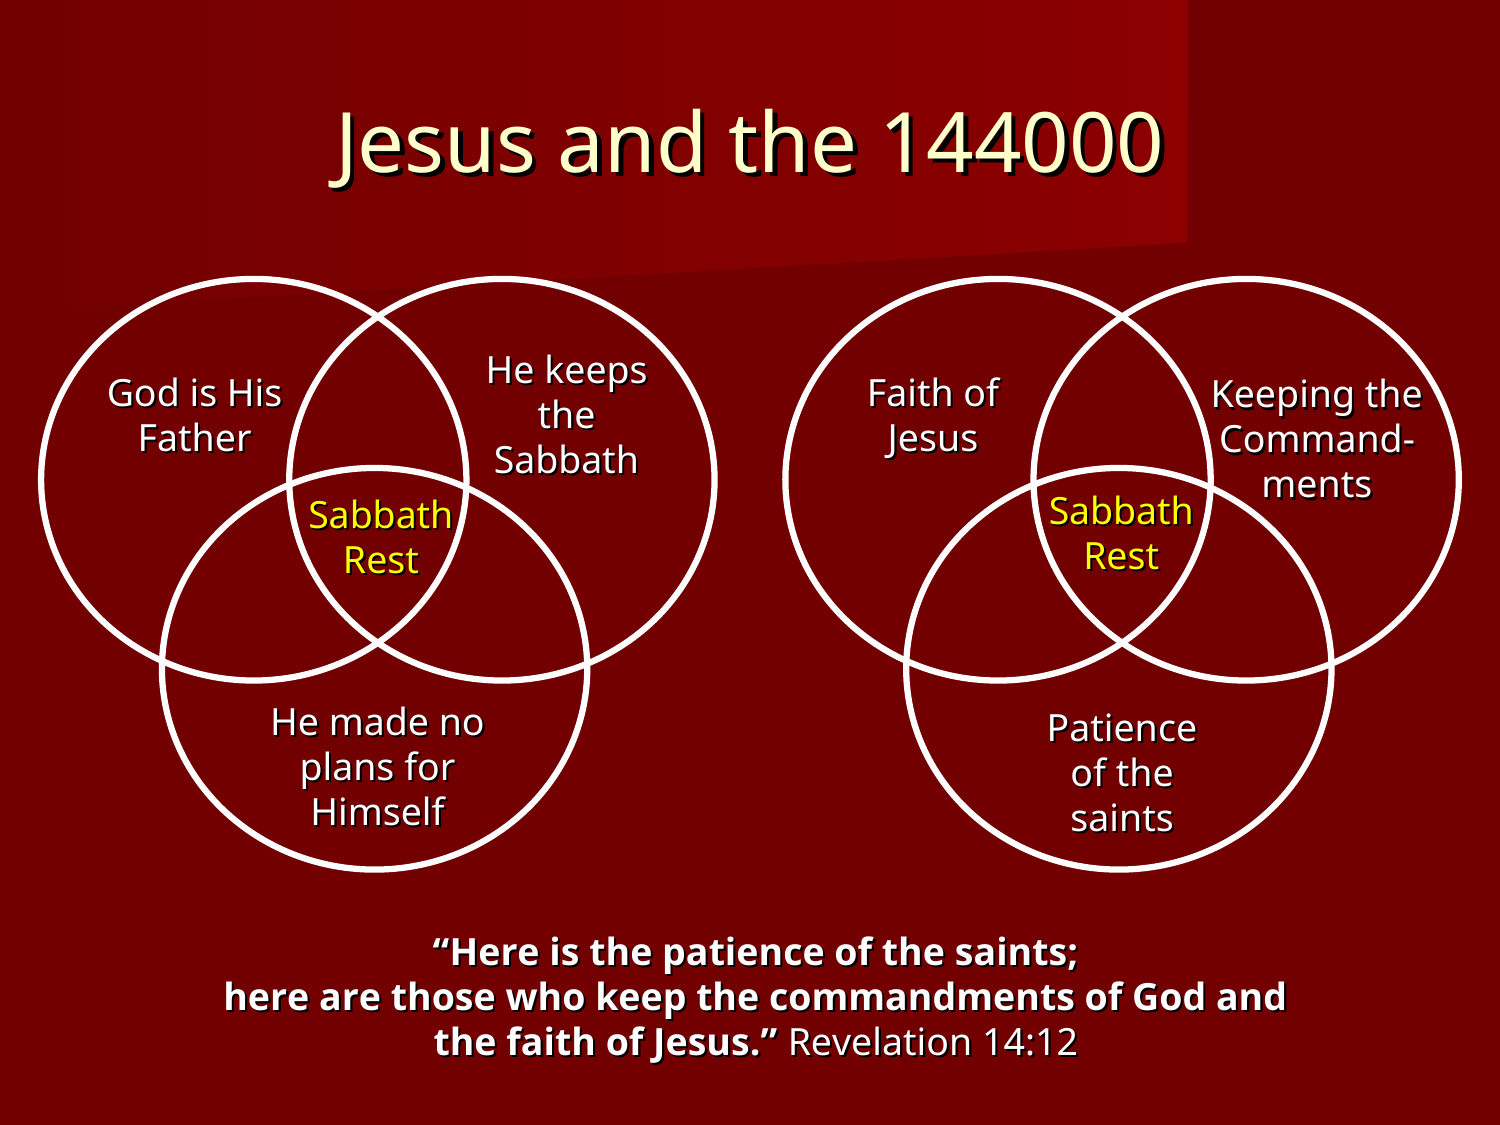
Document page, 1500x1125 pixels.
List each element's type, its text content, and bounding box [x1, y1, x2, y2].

title Jesus and the 144000 [75, 45, 1426, 233]
text_box God is His Father [82, 361, 308, 468]
text_box Patience of the saints [1009, 695, 1235, 847]
text_box Sabbath Rest [1026, 479, 1216, 586]
text_box Keeping the Command-ments [1169, 362, 1465, 514]
text_box He keeps the Sabbath [454, 337, 679, 489]
text_box He made no plans for Himself [247, 689, 508, 841]
text_box “Here is the patience of the saints; here are those who keep the commandments of God and the faith of Jesus.” Revelation 14:12 [176, 920, 1335, 1071]
text_box Sabbath Rest [286, 483, 476, 590]
text_box Faith of Jesus [820, 361, 1046, 468]
